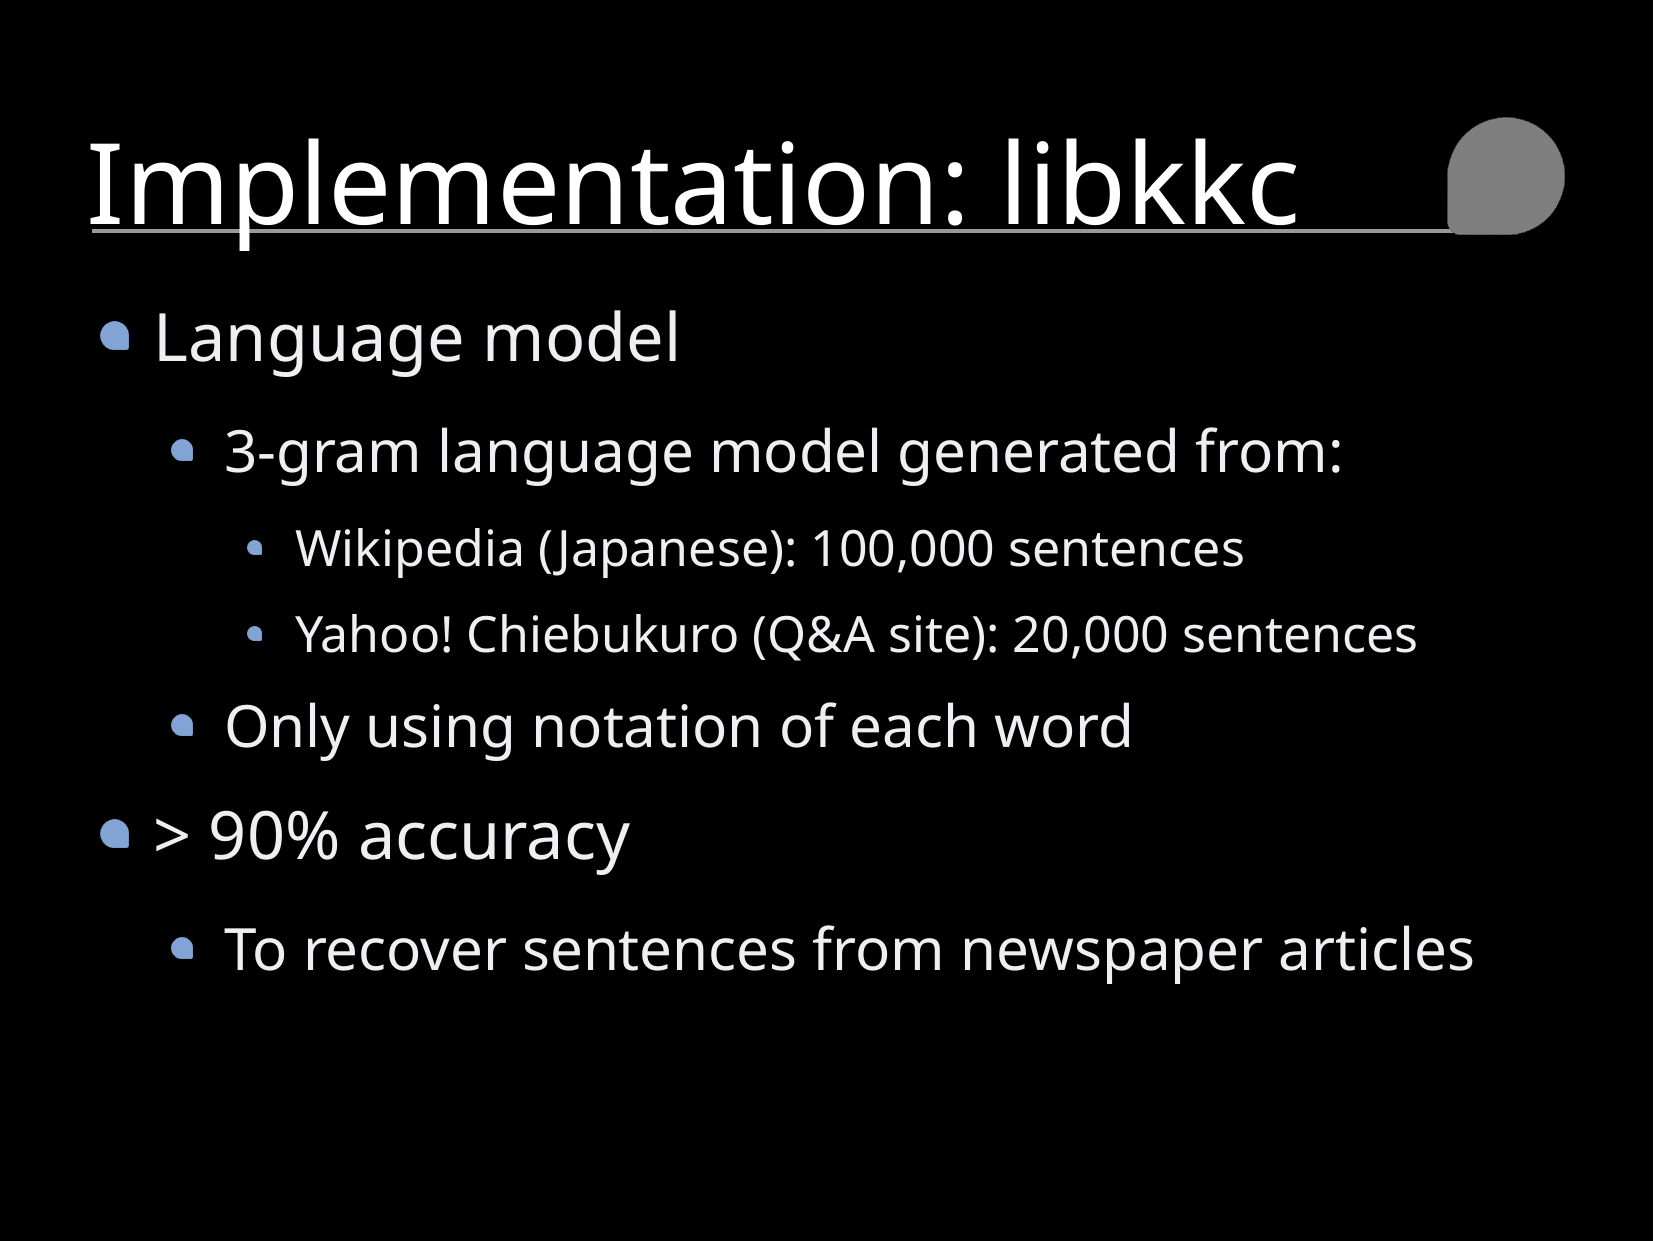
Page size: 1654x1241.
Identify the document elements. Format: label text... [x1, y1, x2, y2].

title Implementation: libkkc [86, 112, 1575, 249]
list Language model 3-gram language model generated from: Wikipedia (Japanese): 100,000 sentences Yahoo! Chiebukuro (Q&A site): 20,000 sentences Only using notation of each word > 90% accuracy To recover sentences from newspaper articles [82, 290, 1571, 1010]
